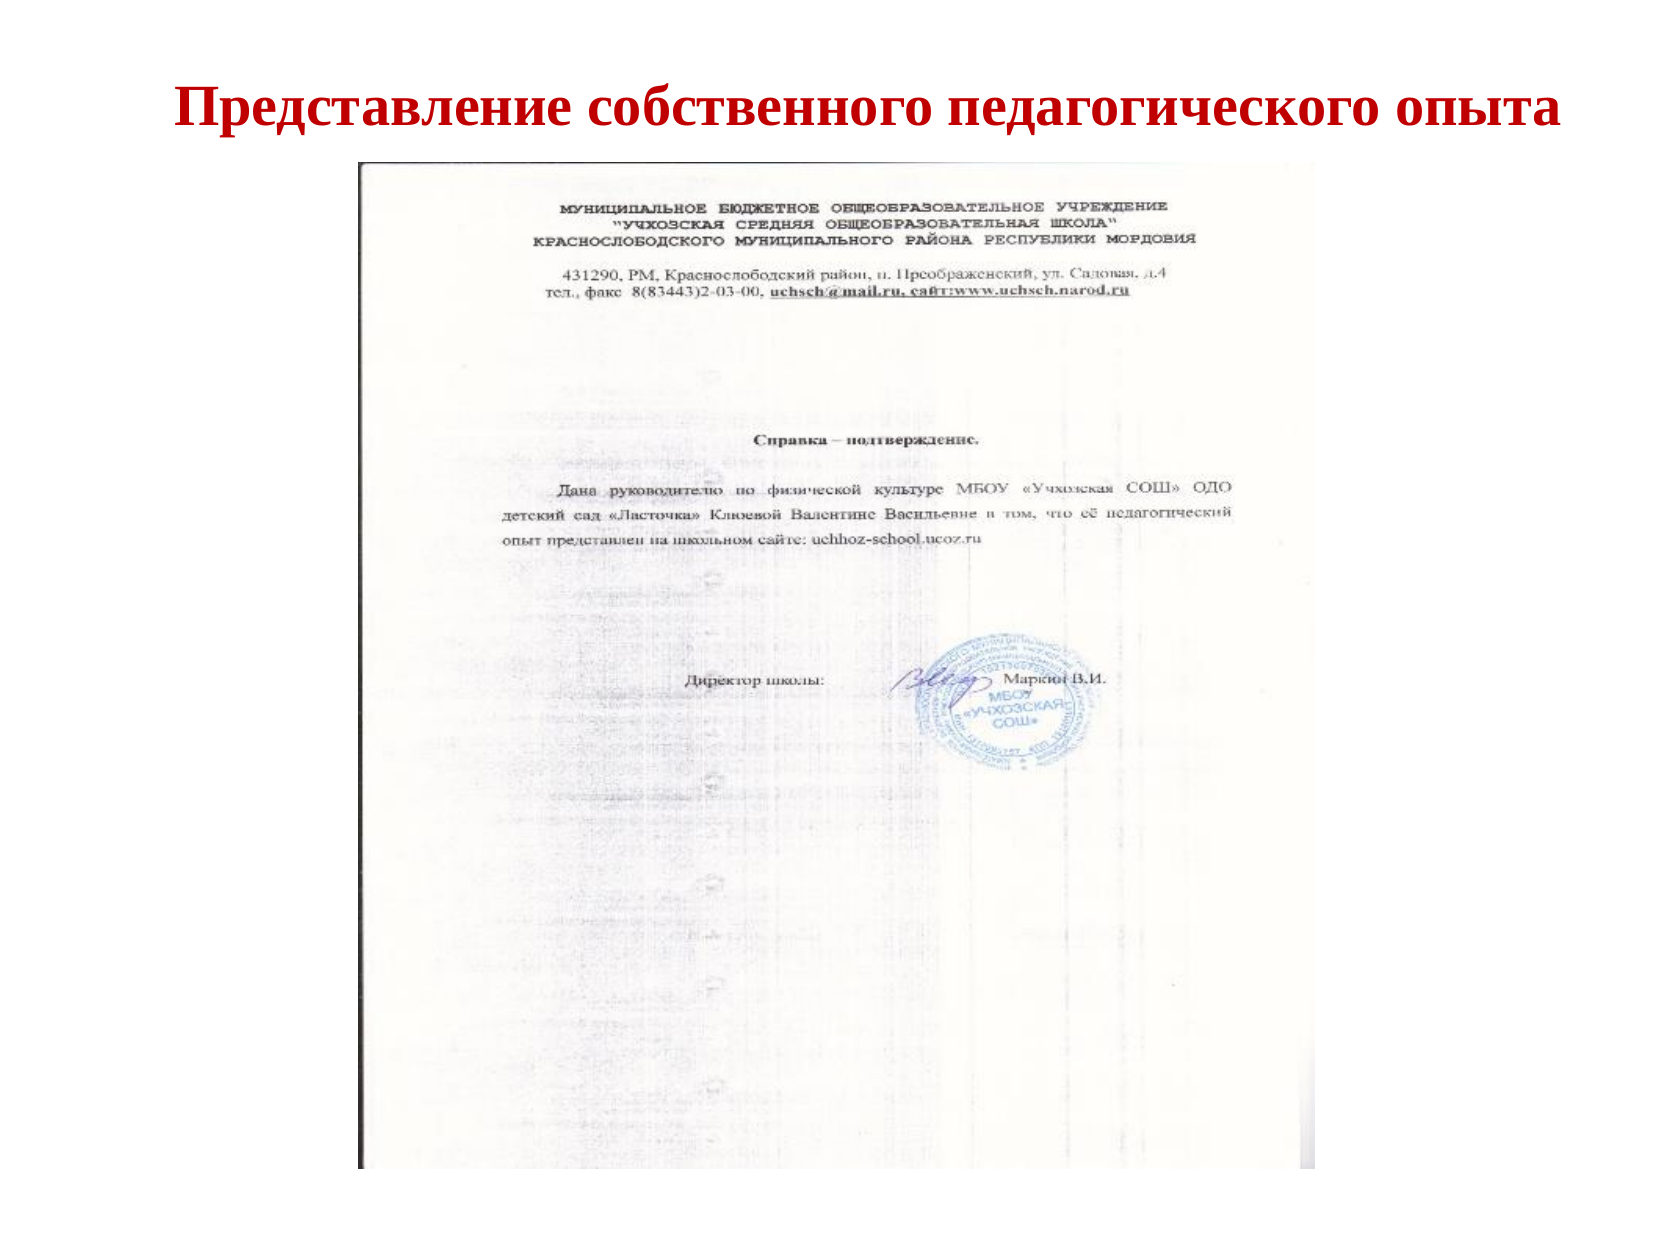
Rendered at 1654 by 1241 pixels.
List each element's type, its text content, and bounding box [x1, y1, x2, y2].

picture [358, 162, 1315, 1169]
title Представление собственного педагогического опыта [82, 51, 1654, 163]
